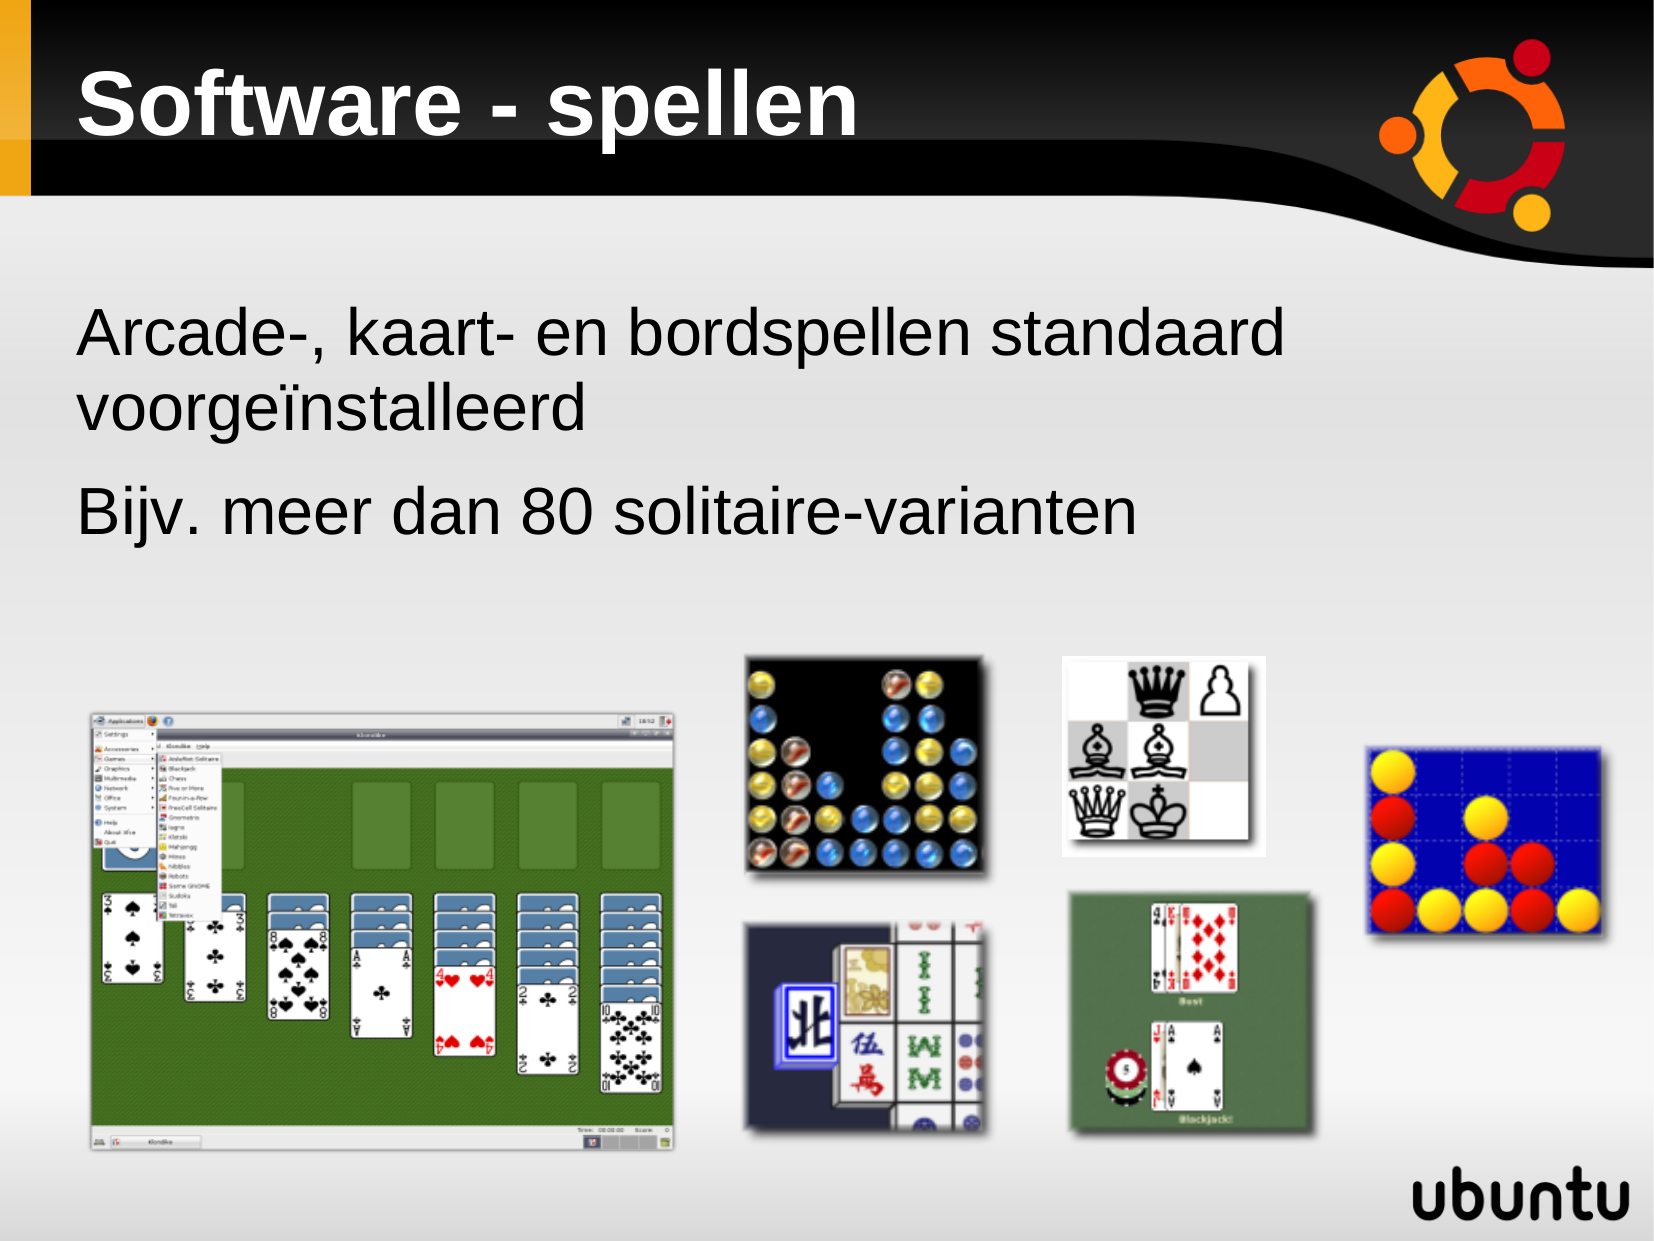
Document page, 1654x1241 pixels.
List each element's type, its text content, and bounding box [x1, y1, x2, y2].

list Arcade-, kaart- en bordspellen standaard voorgeïnstalleerd Bijv. meer dan 80 solitaire-varianten [76, 295, 1565, 1099]
title Software - spellen [76, 0, 1565, 208]
picture [0, 0, 1654, 1241]
